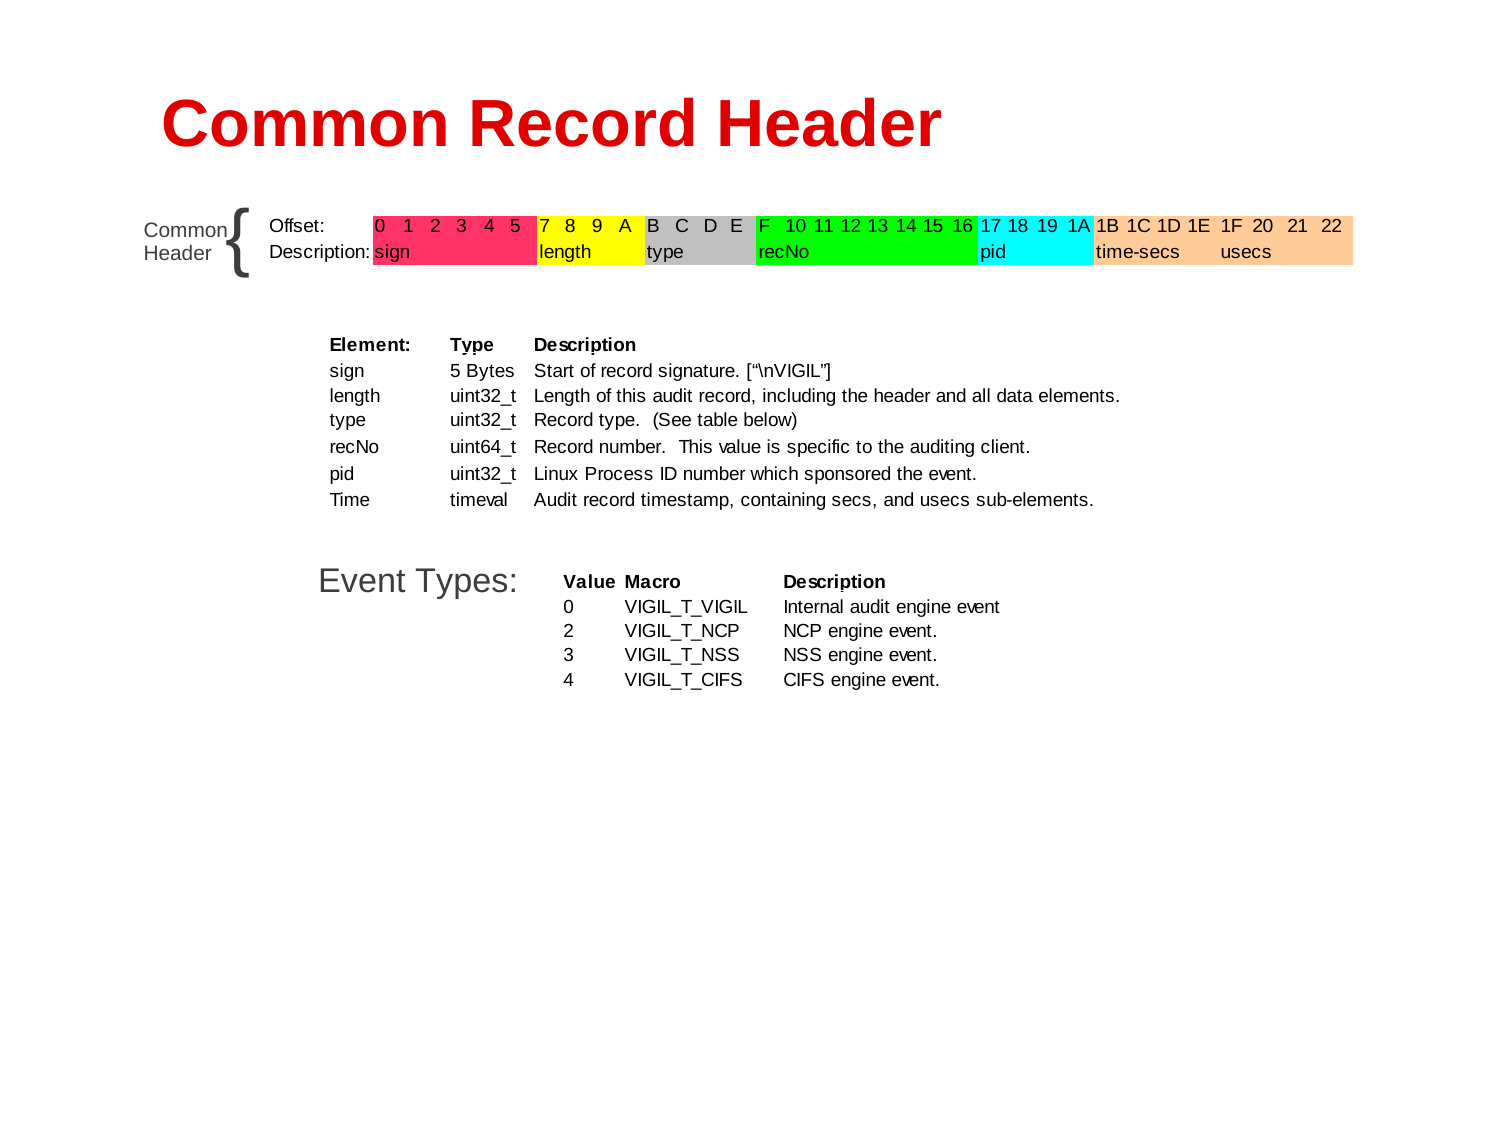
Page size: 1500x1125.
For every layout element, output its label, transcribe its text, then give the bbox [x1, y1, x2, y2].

chart [561, 571, 1017, 744]
chart [327, 333, 1143, 516]
chart [267, 215, 1392, 268]
text_box Event Types: [318, 561, 817, 600]
title Common Record Header [161, 42, 1383, 205]
text_box { [225, 205, 251, 279]
text_box Common Header [143, 218, 225, 266]
